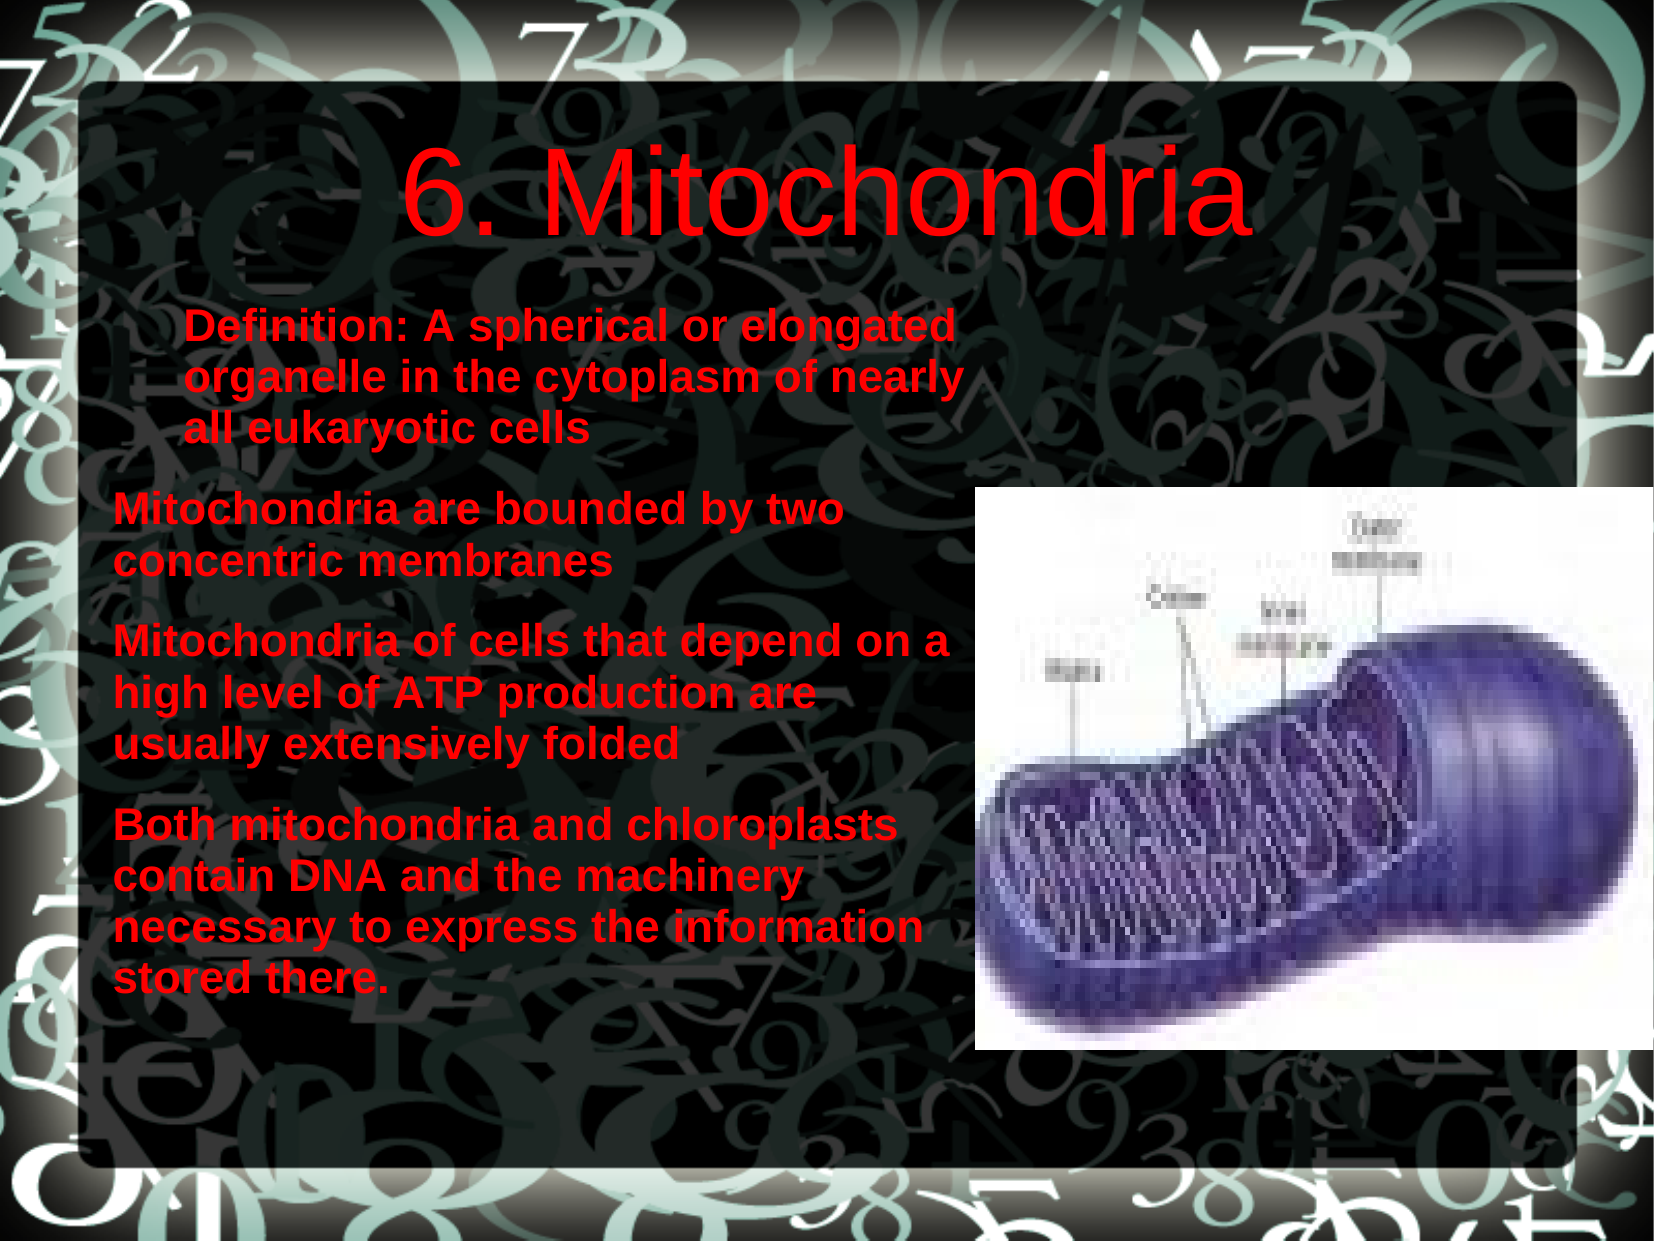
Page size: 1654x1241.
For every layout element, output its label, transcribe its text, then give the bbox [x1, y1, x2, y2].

list Definition: A spherical or elongated organelle in the cytoplasm of nearly all eukaryotic cells Mitochondria are bounded by two concentric membranes Mitochondria of cells that depend on a high level of ATP production are usually extensively folded Both mitochondria and chloroplasts contain DNA and the machinery necessary to express the information stored there. [112, 300, 968, 1051]
title 6. Mitochondria [82, 88, 1571, 296]
picture [0, 0, 1654, 1241]
